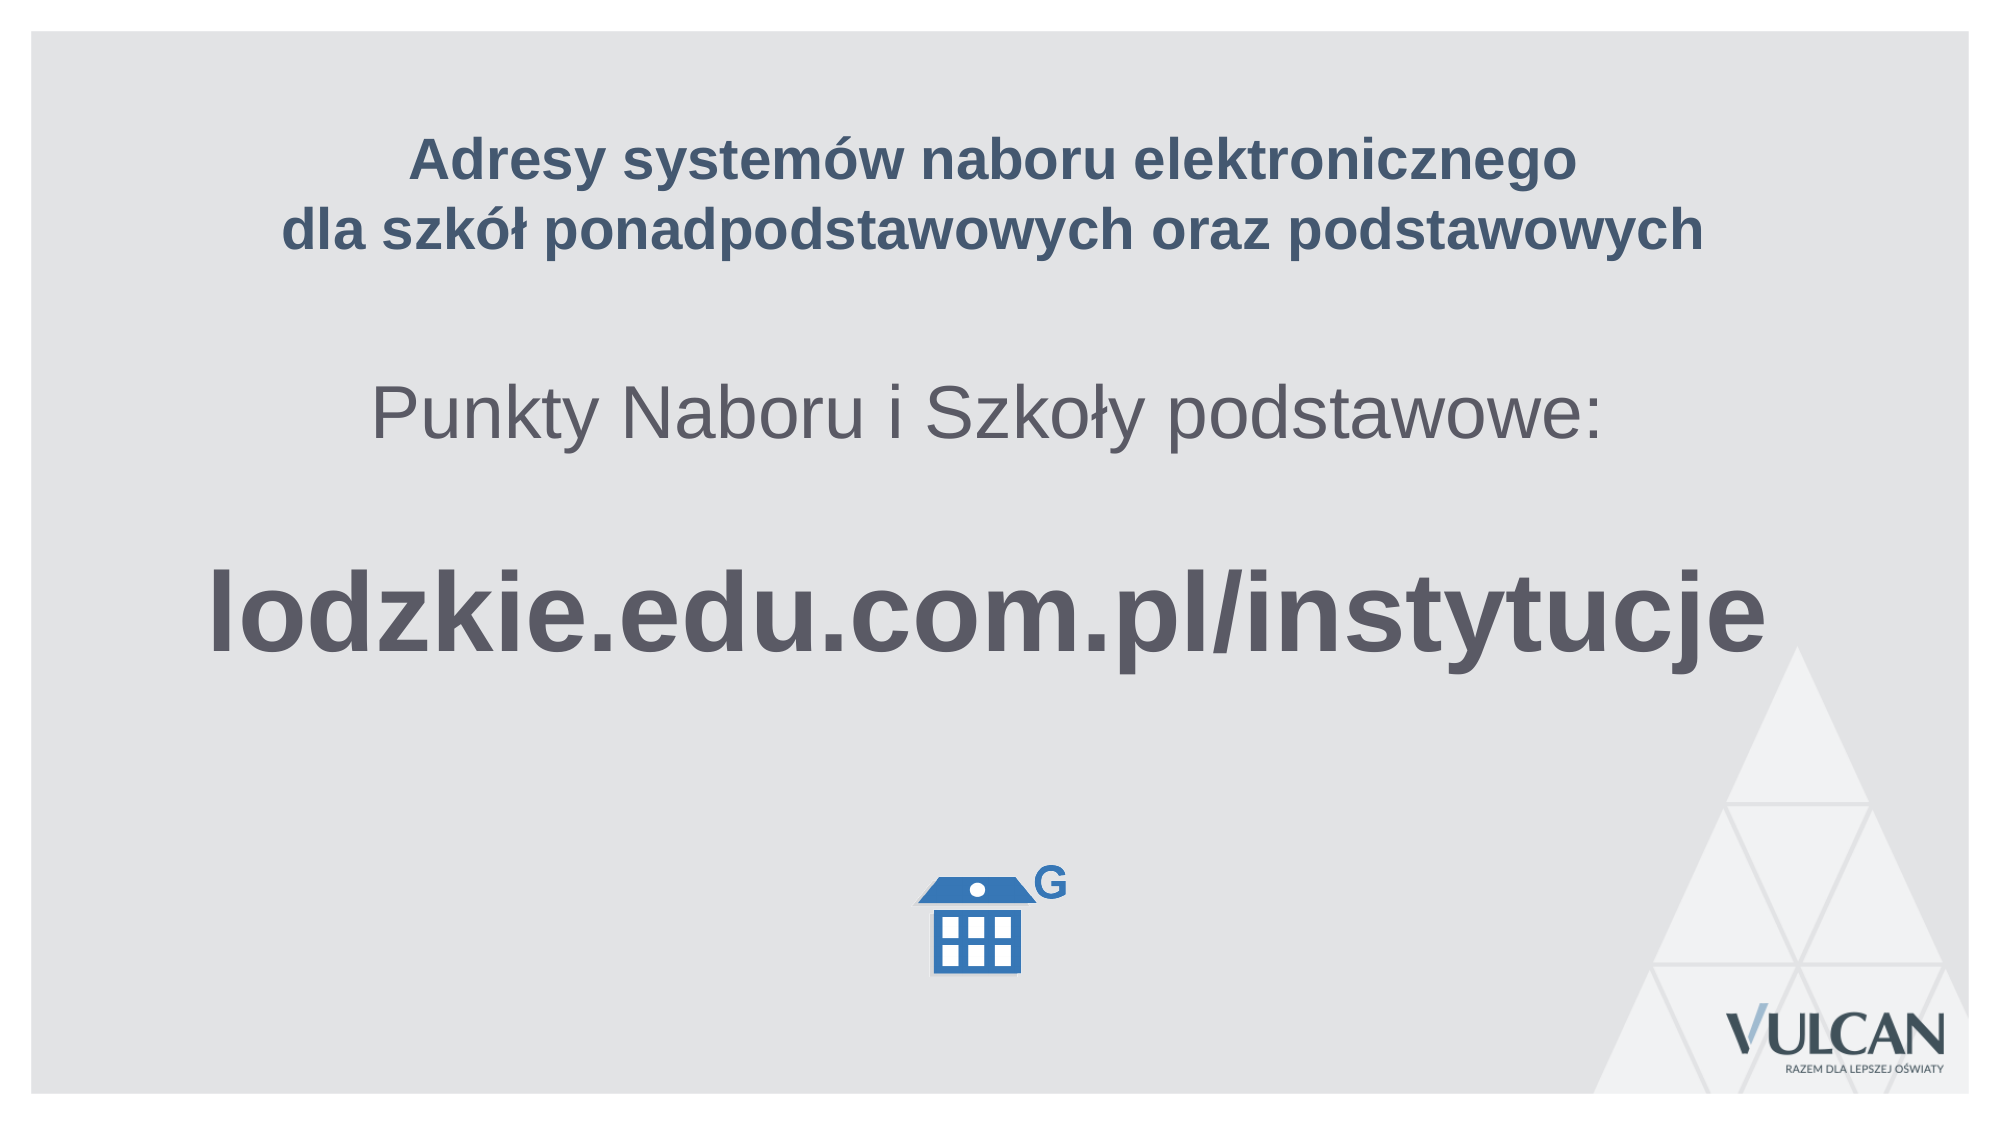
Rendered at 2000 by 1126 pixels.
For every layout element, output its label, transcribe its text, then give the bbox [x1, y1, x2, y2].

text_box Adresy systemów naboru elektronicznego dla szkół ponadpodstawowych oraz podstawowych [220, 113, 1768, 339]
list Punkty Naboru i Szkoły podstawowe: lodzkie.edu.com.pl/instytucje [137, 373, 1839, 977]
picture [0, 0, 2000, 1125]
